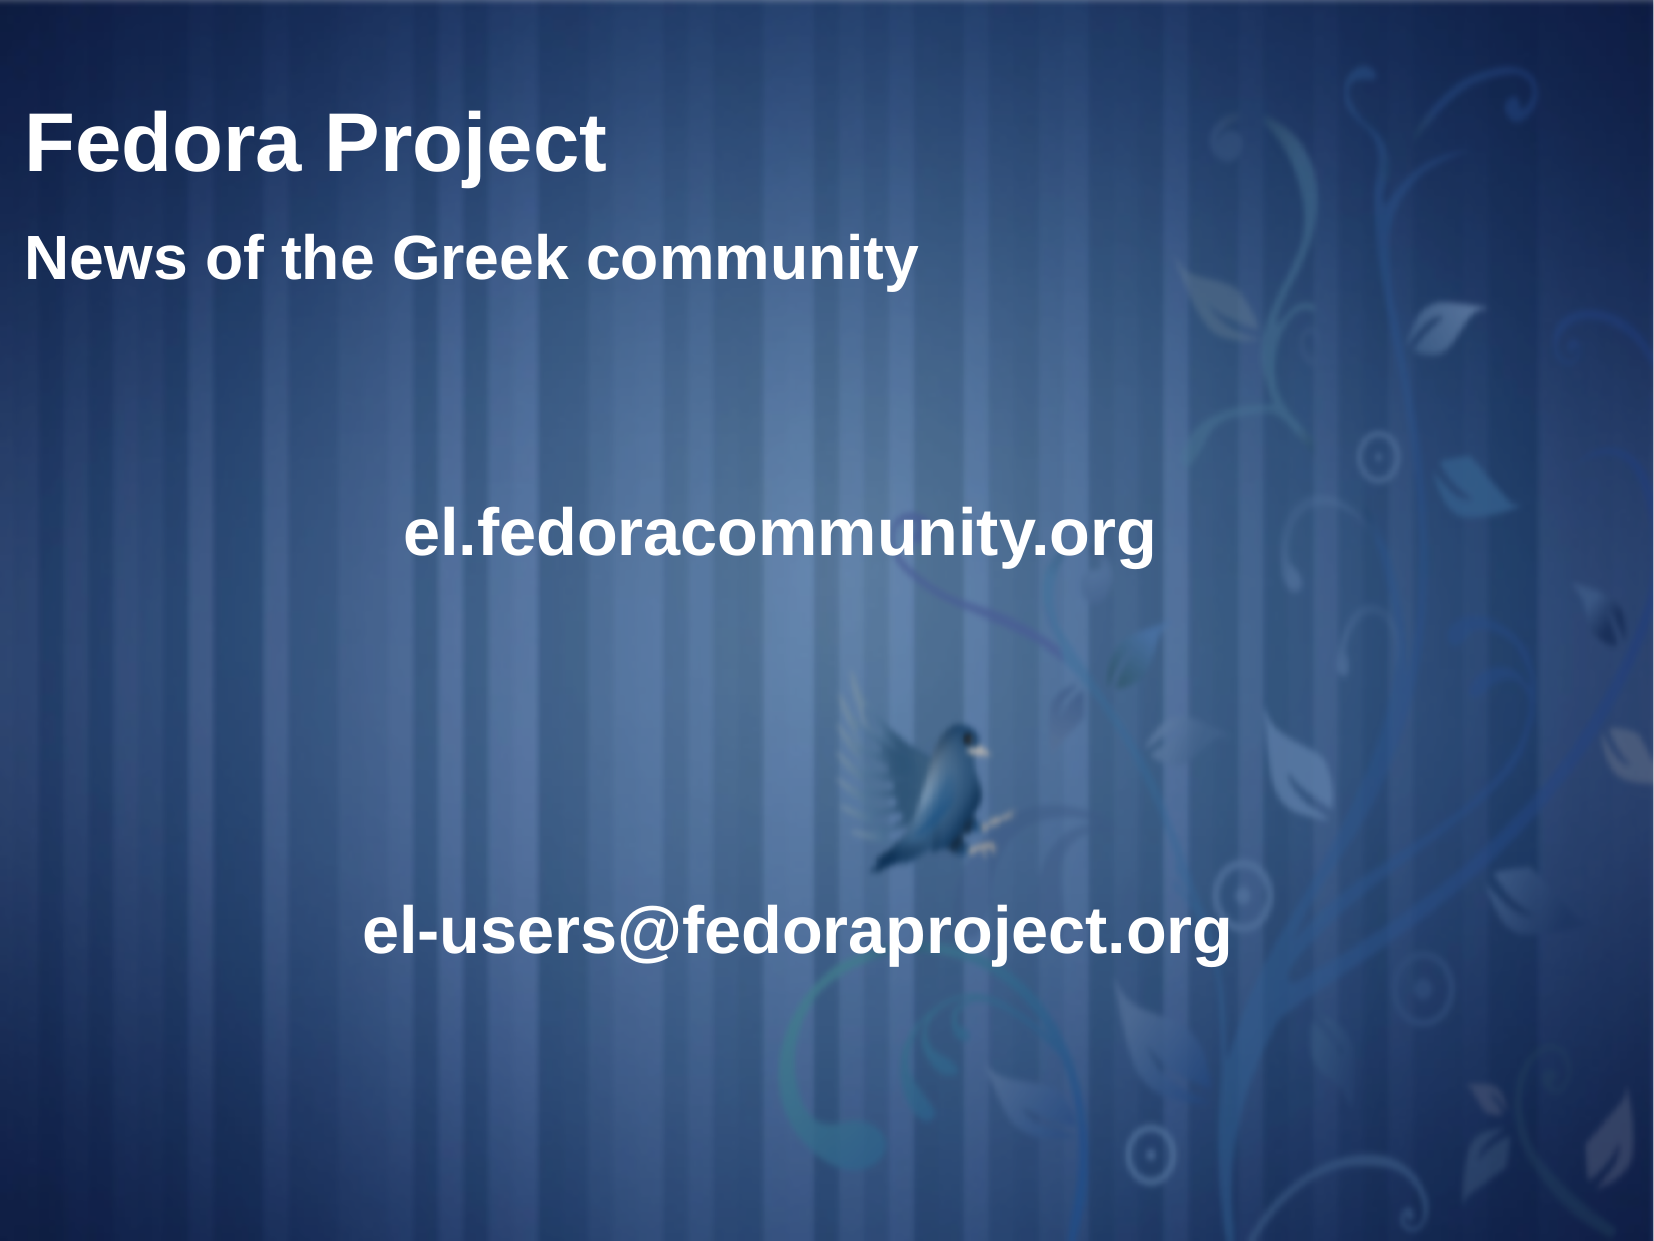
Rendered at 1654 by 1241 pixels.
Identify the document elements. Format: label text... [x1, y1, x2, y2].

text_box el.fedoracommunity.org [388, 487, 1201, 578]
picture [0, 0, 1654, 1241]
text_box Fedora Project News of the Greek community [10, 41, 1651, 255]
text_box el-users@fedoraproject.org [347, 885, 1265, 976]
